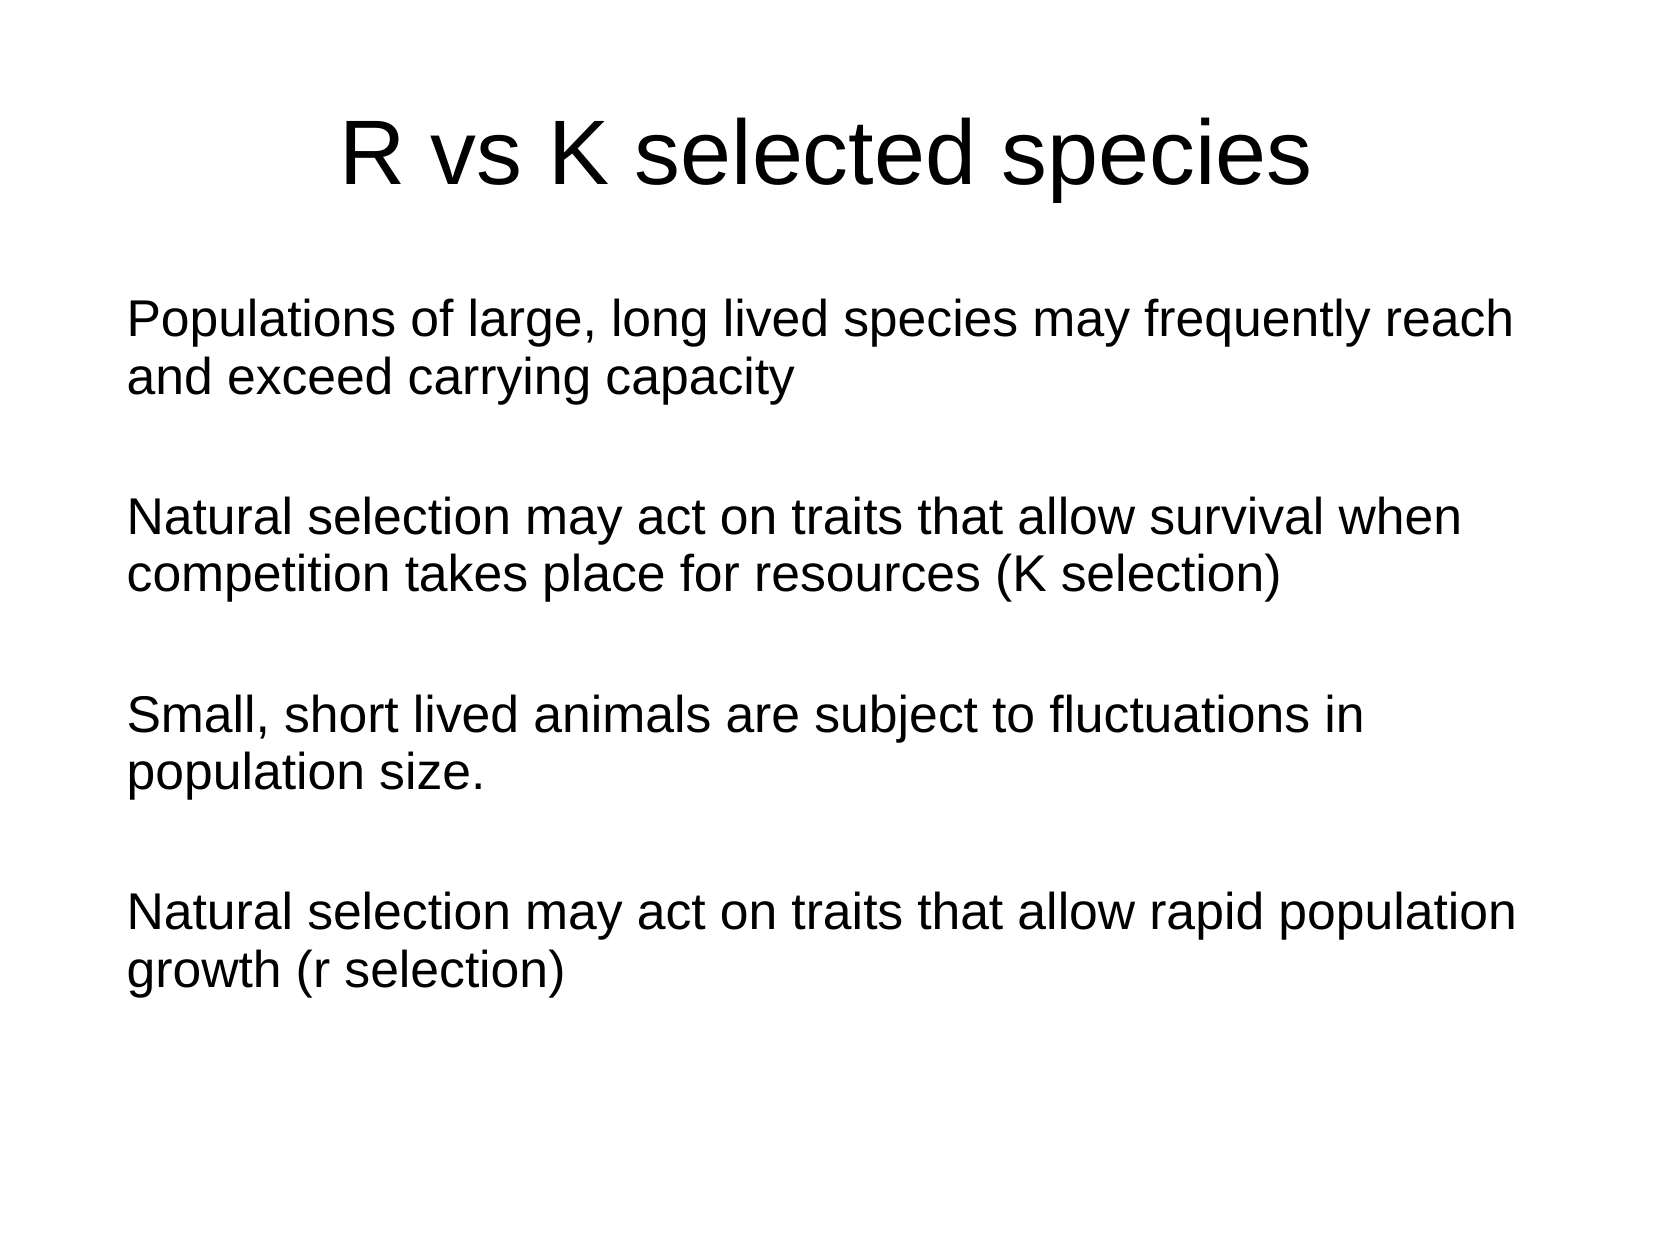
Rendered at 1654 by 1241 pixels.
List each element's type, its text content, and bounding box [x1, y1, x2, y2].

title R vs K selected species [82, 49, 1571, 257]
list Populations of large, long lived species may frequently reach and exceed carrying capacity Natural selection may act on traits that allow survival when competition takes place for resources (K selection) Small, short lived animals are subject to fluctuations in population size. Natural selection may act on traits that allow rapid population growth (r selection) [82, 290, 1538, 1010]
